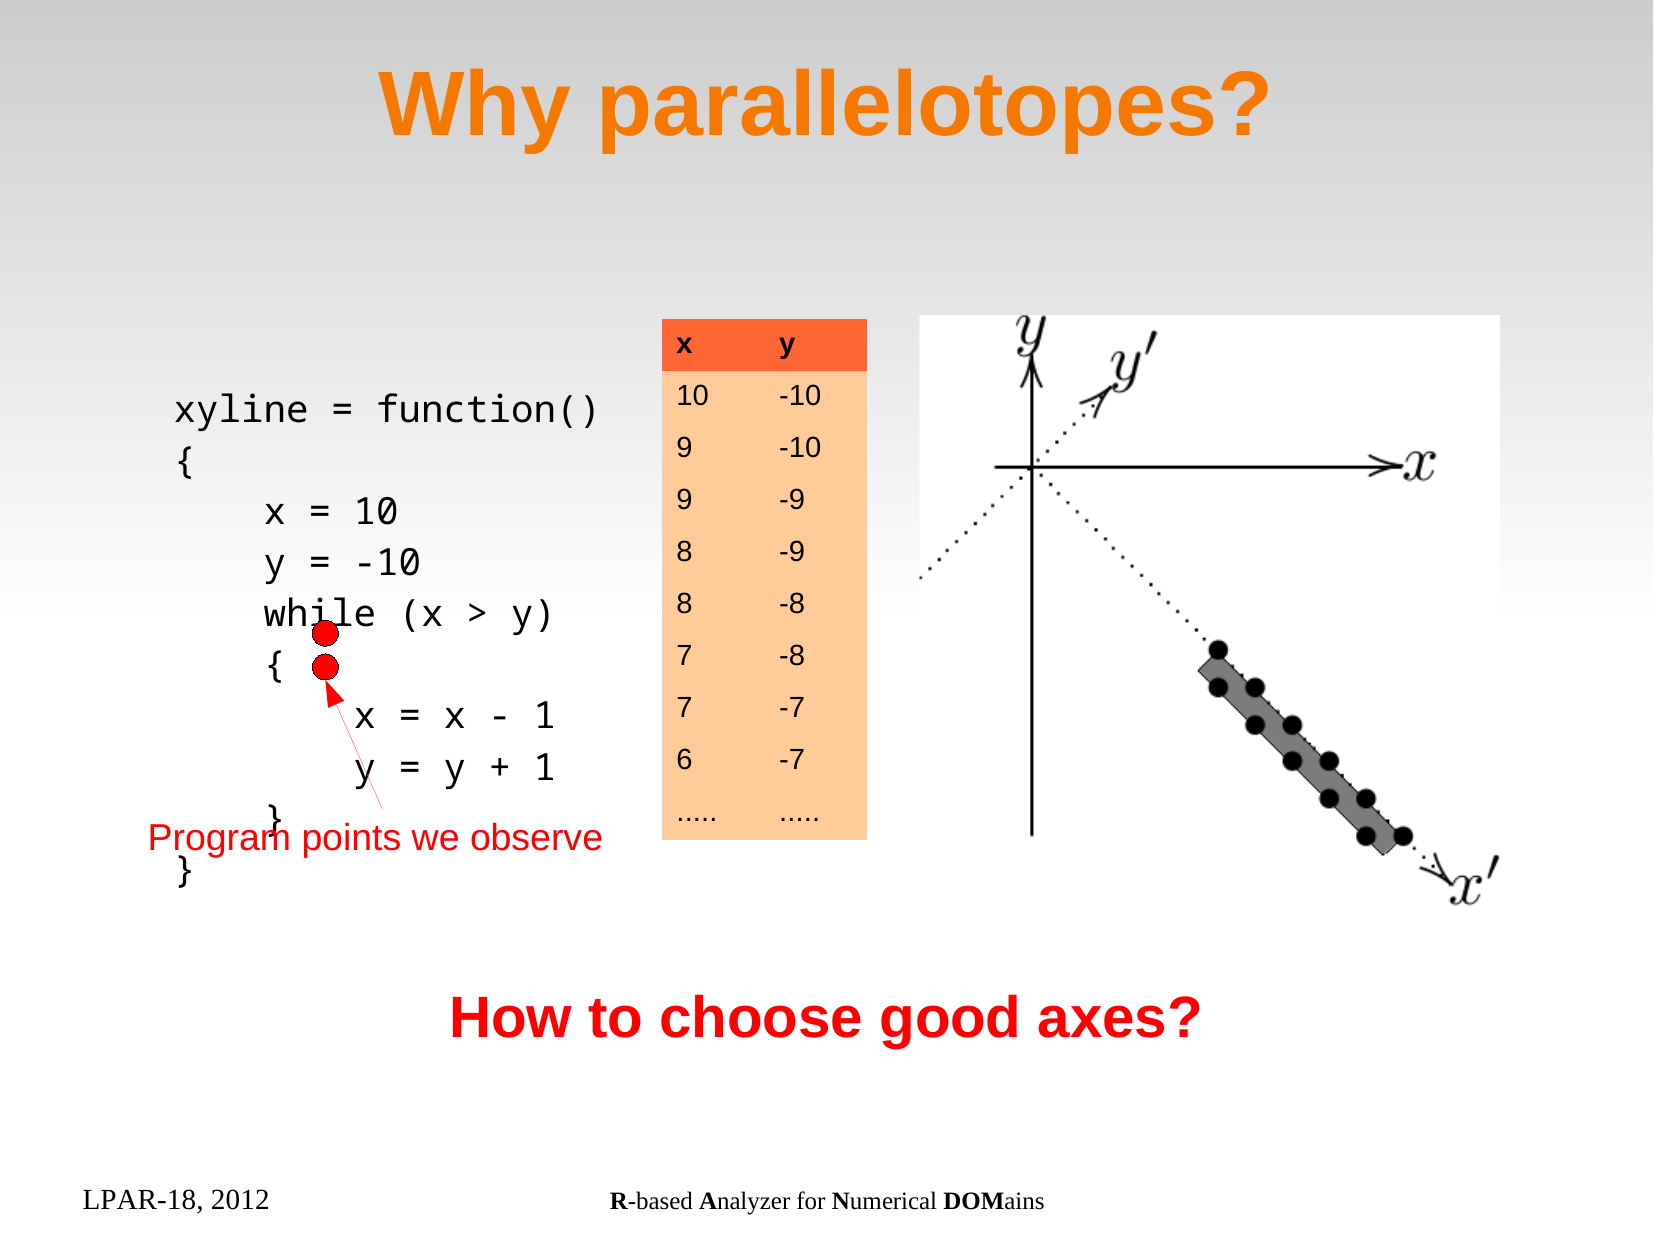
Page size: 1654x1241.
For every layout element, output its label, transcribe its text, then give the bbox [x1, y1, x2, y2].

text_box [312, 620, 339, 647]
table_header x [662, 319, 764, 371]
table_cell -8 [764, 631, 867, 684]
table_cell 8 [662, 579, 764, 631]
table_cell 8 [662, 527, 764, 579]
table_cell -9 [764, 475, 867, 527]
text_box xyline = function() { x = 10 y = -10 while (x > y) { x = x - 1 y = y + 1 } } [158, 375, 616, 788]
table_cell -7 [764, 736, 867, 788]
table_cell ..... [662, 788, 764, 840]
table_cell -10 [764, 423, 867, 475]
text_box Program points we observe [132, 809, 632, 866]
table_cell 9 [662, 423, 764, 475]
title Why parallelotopes? [82, 49, 1571, 158]
table_cell ..... [764, 788, 867, 840]
picture [919, 315, 1501, 909]
table_cell -10 [764, 371, 867, 423]
text_box [312, 653, 339, 680]
table_cell 7 [662, 684, 764, 736]
table_cell -8 [764, 579, 867, 631]
table_cell -7 [764, 684, 867, 736]
table_cell 7 [662, 631, 764, 684]
table_cell 10 [662, 371, 764, 423]
table_header y [764, 319, 867, 371]
table_cell -9 [764, 527, 867, 579]
table_cell 6 [662, 736, 764, 788]
table_cell 9 [662, 475, 764, 527]
text_box How to choose good axes? [211, 977, 1442, 1058]
